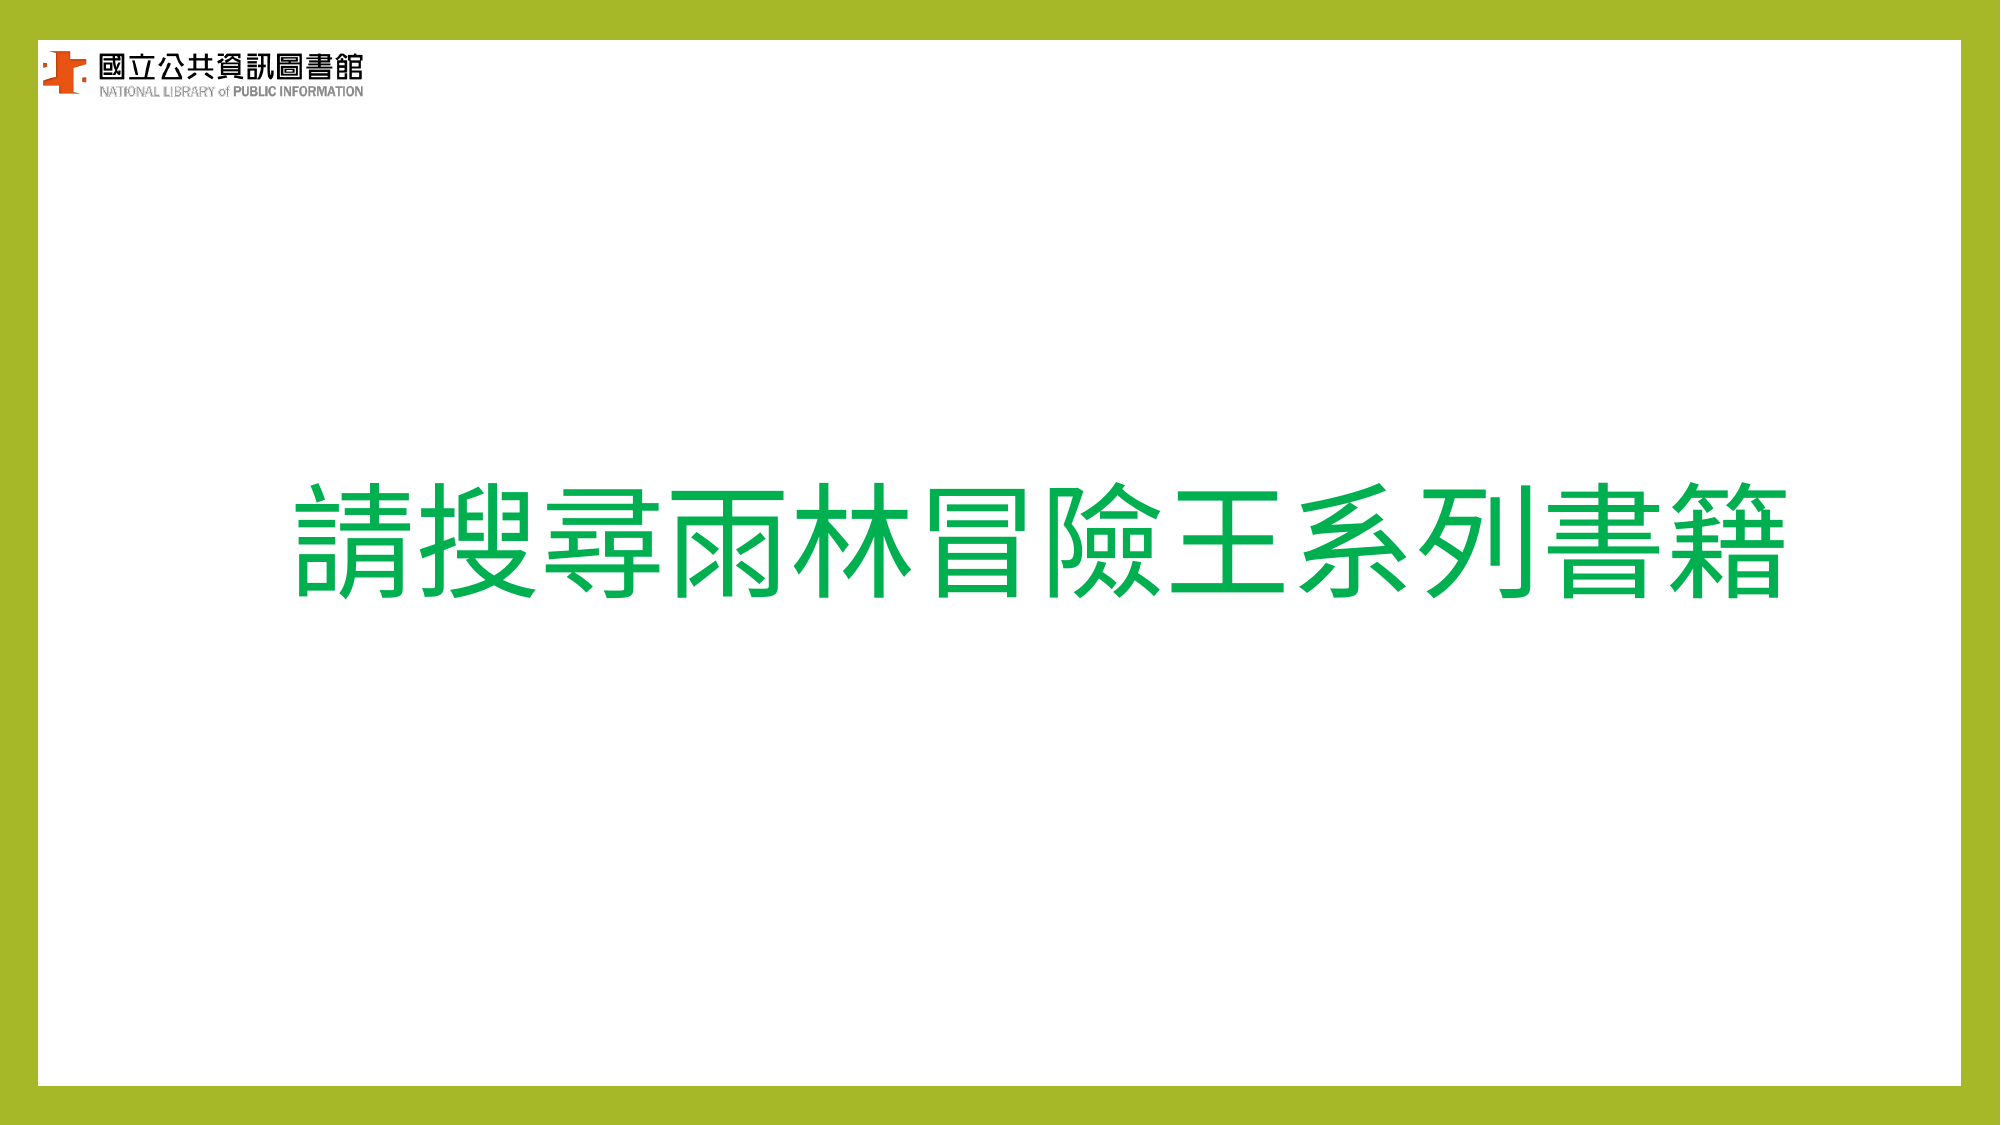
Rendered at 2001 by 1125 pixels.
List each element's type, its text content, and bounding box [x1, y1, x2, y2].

text_box 請搜尋雨林冒險王系列書籍 [275, 455, 1821, 623]
